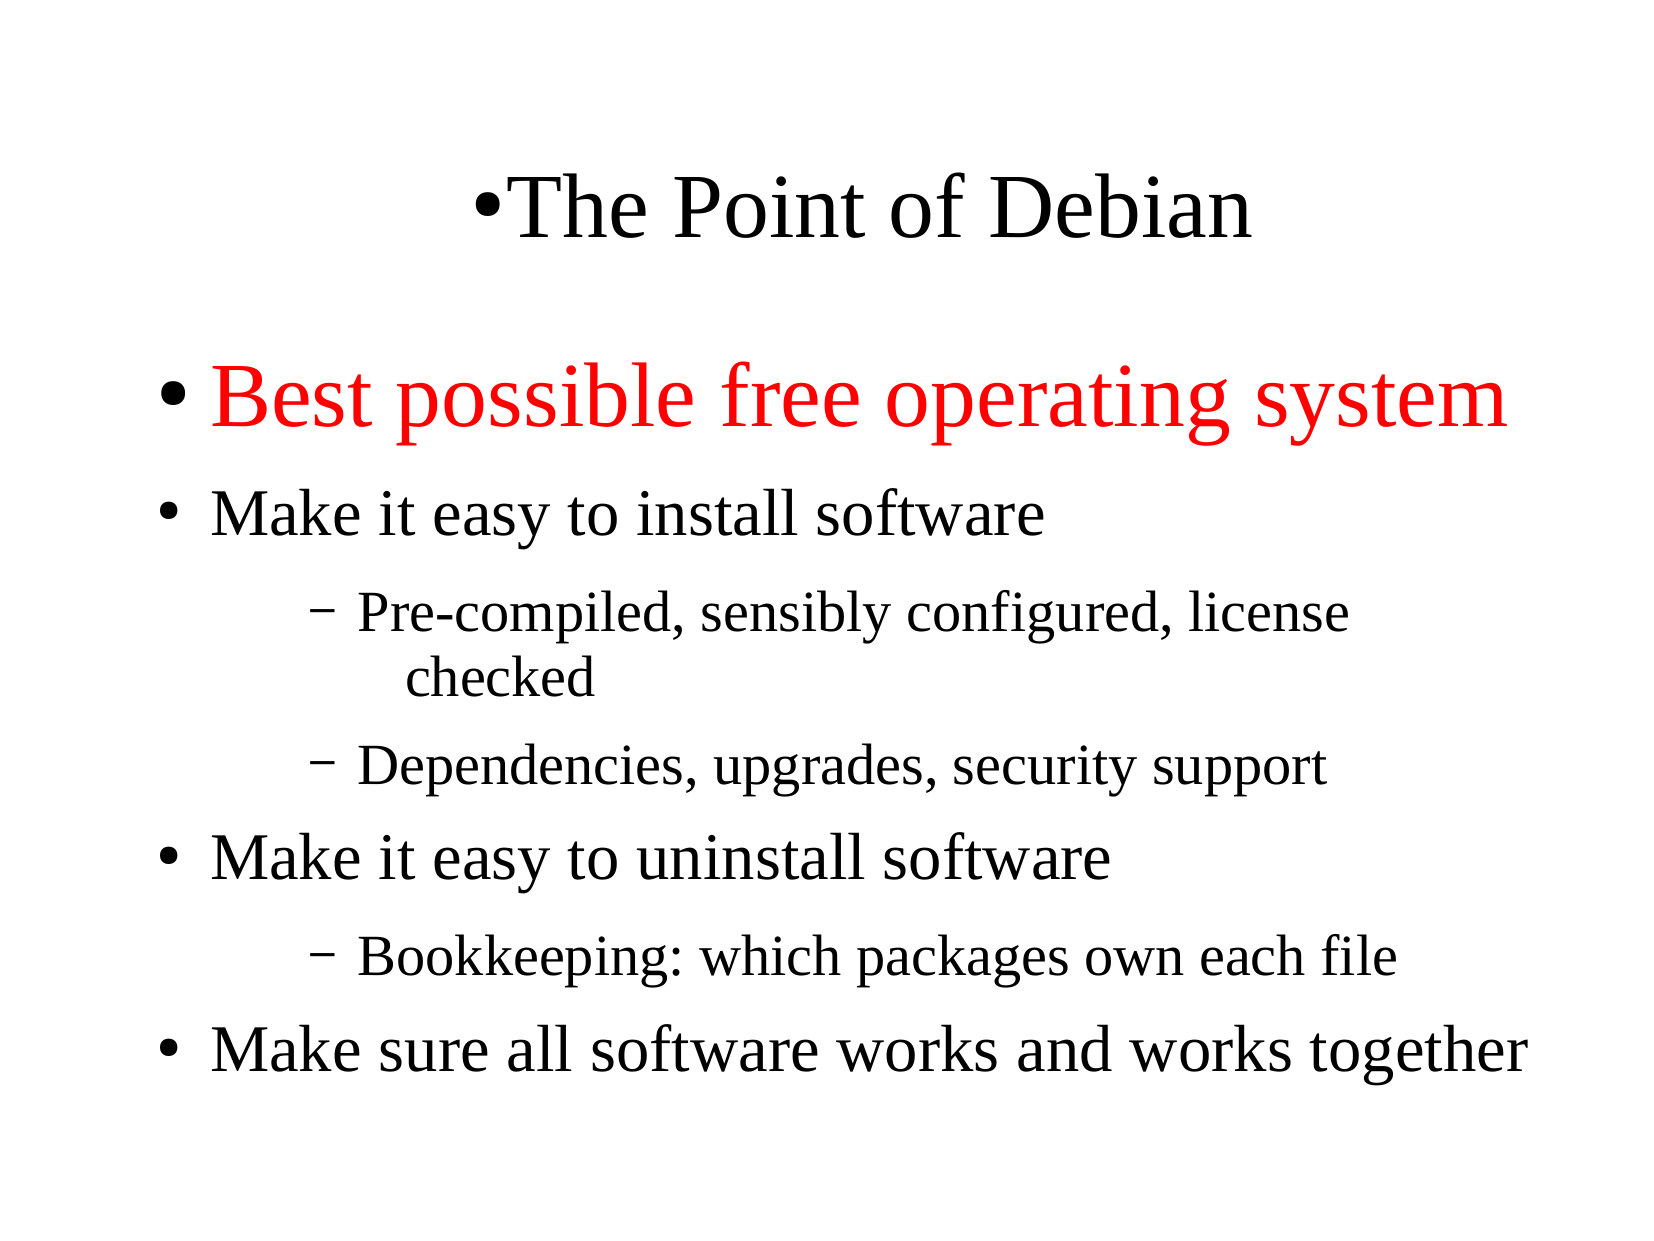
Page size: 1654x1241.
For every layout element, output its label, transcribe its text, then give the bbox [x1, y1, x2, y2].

list Best possible free operating system Make it easy to install software Pre-compiled, sensibly configured, license checked Dependencies, upgrades, security support Make it easy to uninstall software Bookkeeping: which packages own each file Make sure all software works and works together [121, 344, 1534, 1179]
title The Point of Debian [121, 102, 1534, 311]
